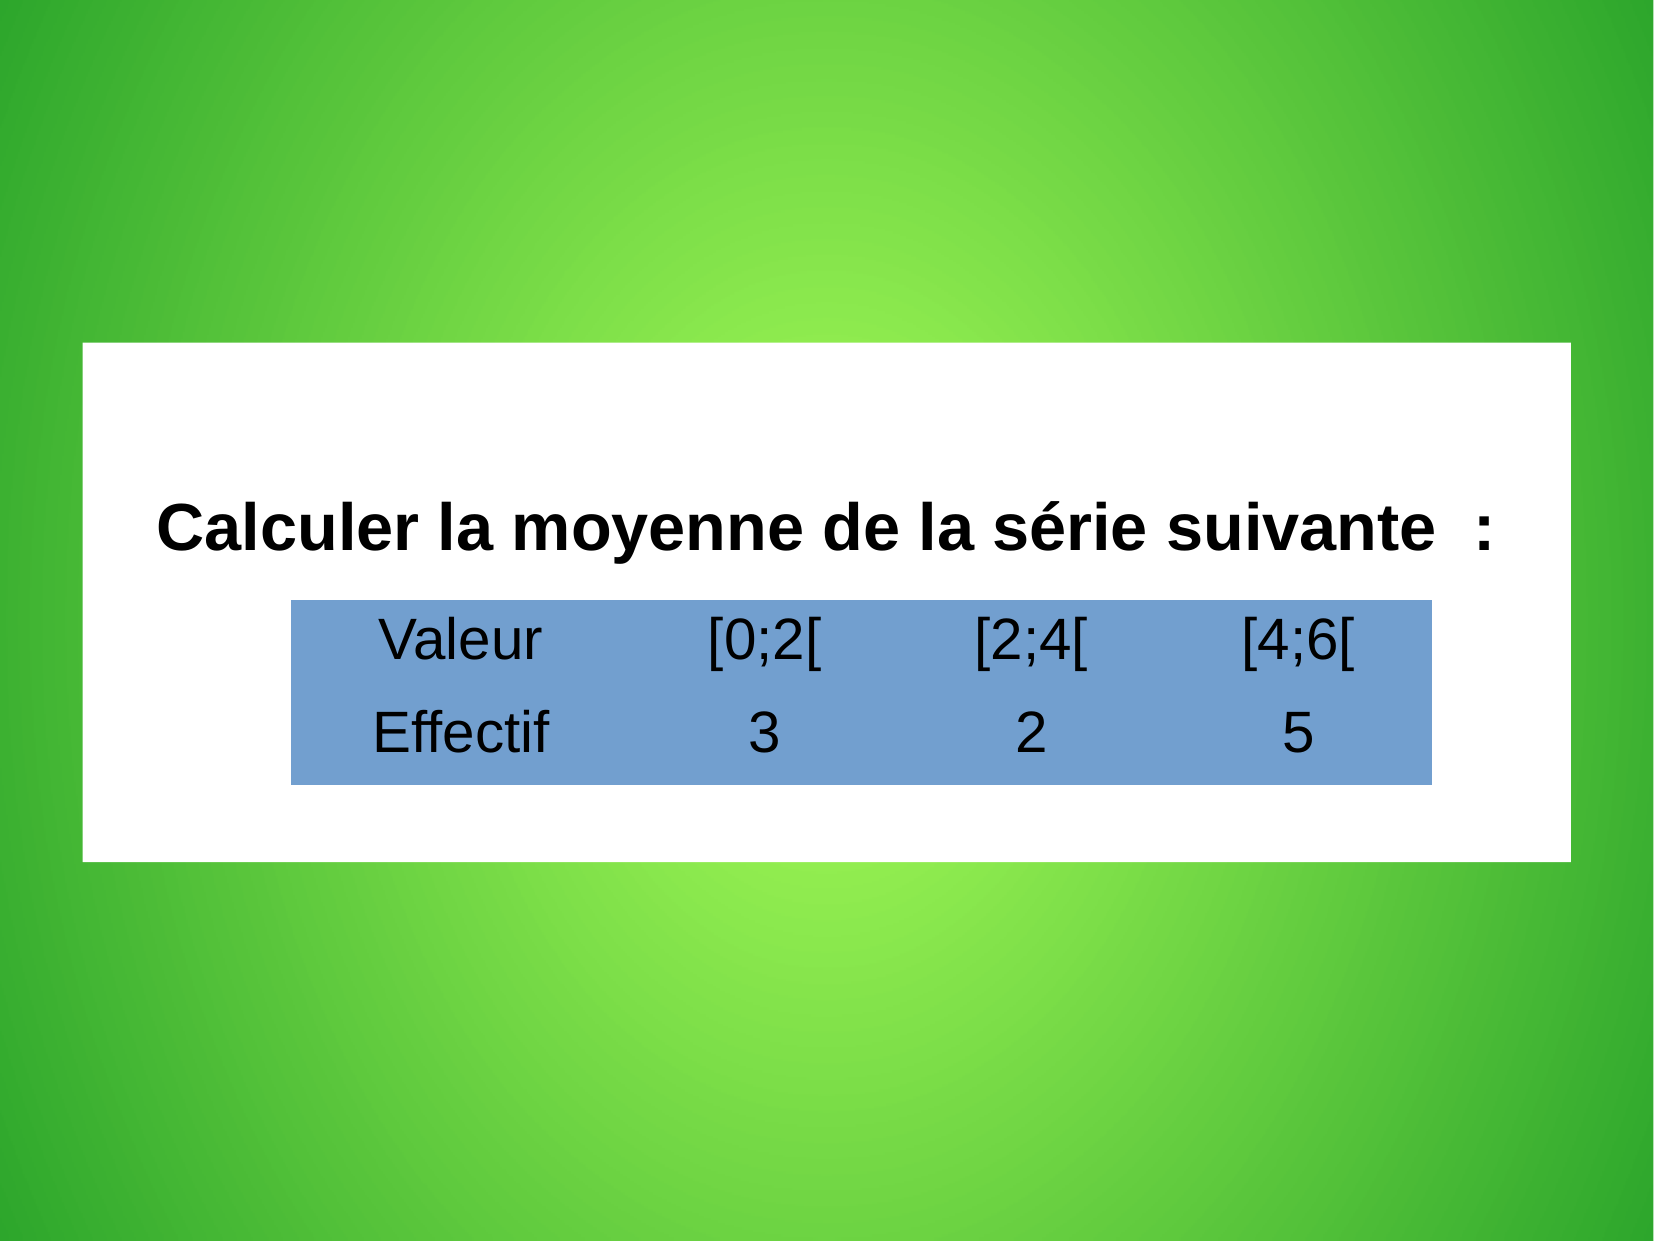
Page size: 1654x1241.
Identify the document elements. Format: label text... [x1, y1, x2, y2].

table_header [4;6[ [1165, 600, 1432, 692]
table_header [2;4[ [898, 600, 1165, 692]
table_header Valeur [291, 600, 631, 692]
table_cell 3 [631, 692, 898, 785]
picture [0, 0, 1654, 1241]
table_cell Effectif [291, 692, 631, 785]
subtitle Calculer la moyenne de la série suivante : [82, 342, 1571, 863]
table_cell 2 [898, 692, 1165, 785]
table_header [0;2[ [631, 600, 898, 692]
table_cell 5 [1165, 692, 1432, 785]
